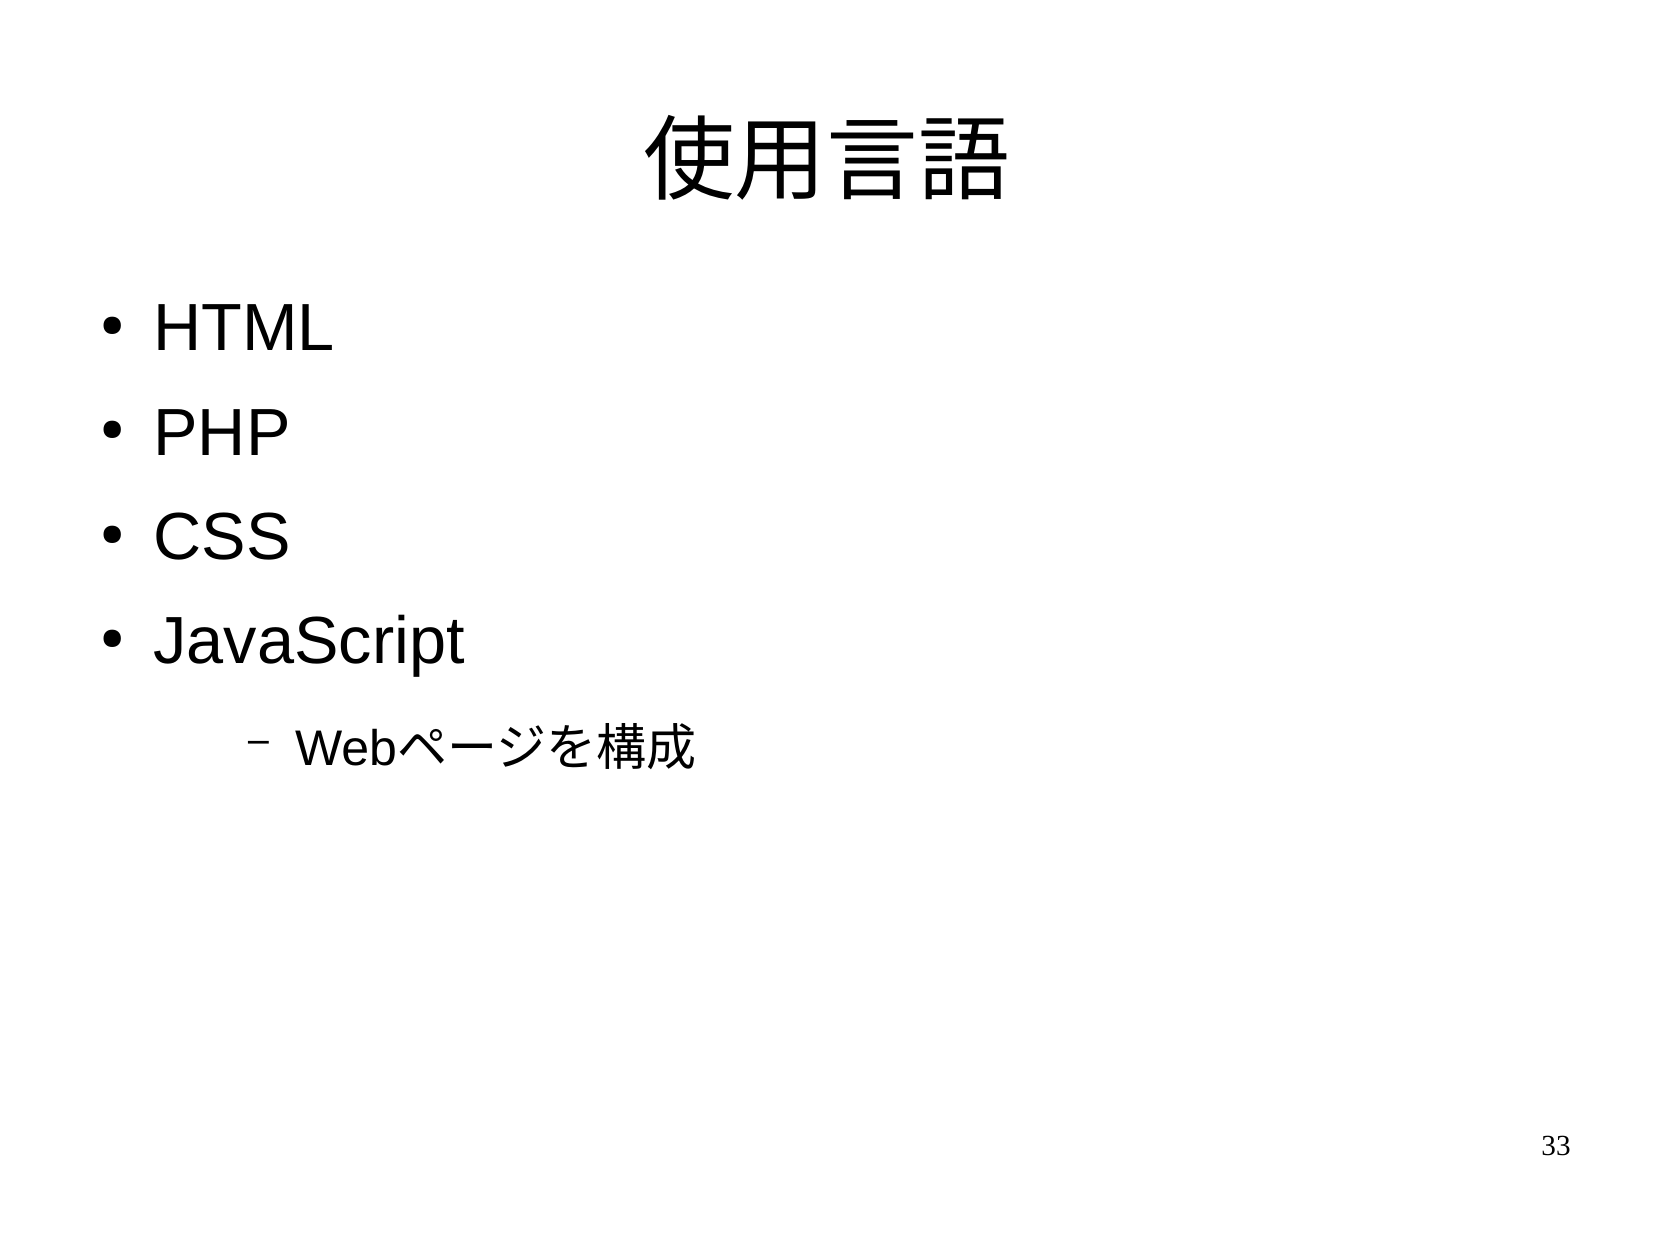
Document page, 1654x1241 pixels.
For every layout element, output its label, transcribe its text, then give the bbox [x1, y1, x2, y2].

title 使用言語 [82, 49, 1571, 257]
list HTML PHP CSS JavaScript Webページを構成 [82, 290, 1571, 1109]
